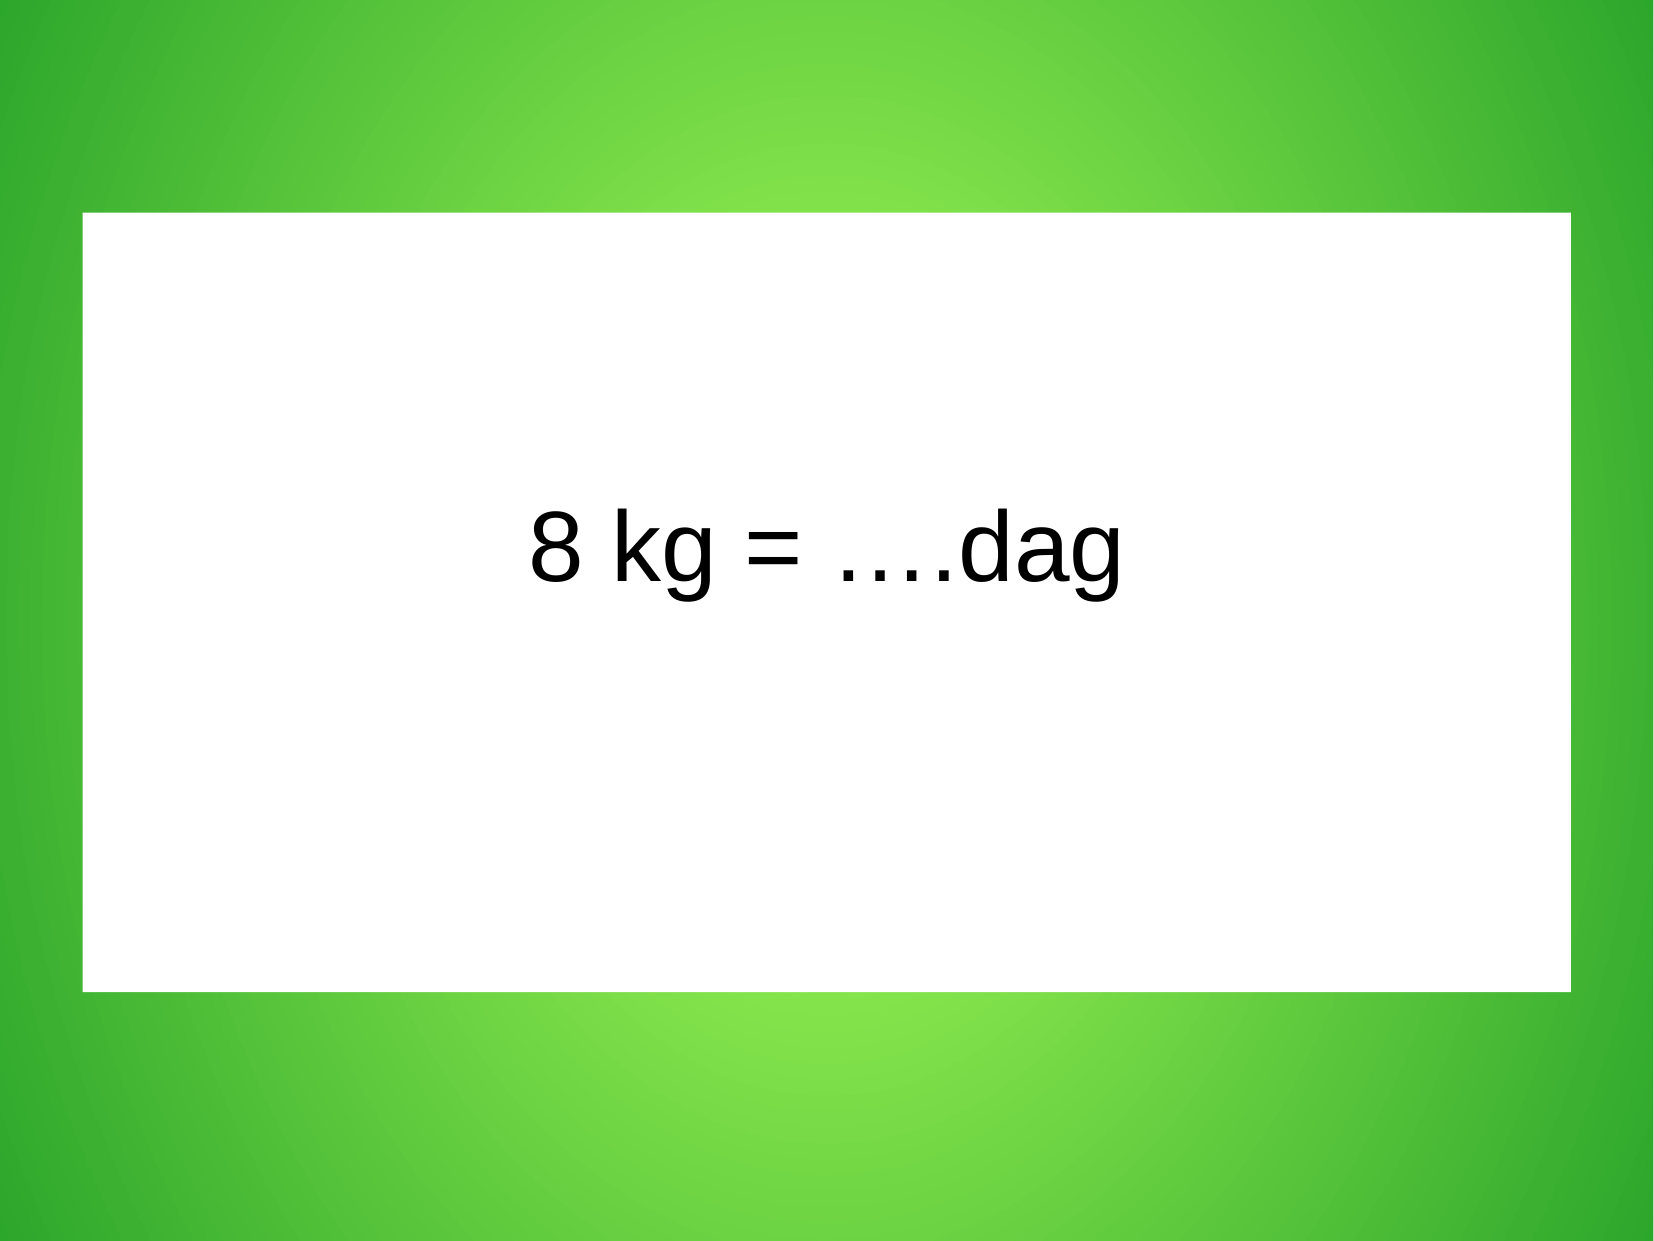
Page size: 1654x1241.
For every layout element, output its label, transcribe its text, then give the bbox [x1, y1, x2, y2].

picture [0, 0, 1654, 1241]
subtitle 8 kg = ….dag [82, 212, 1571, 993]
